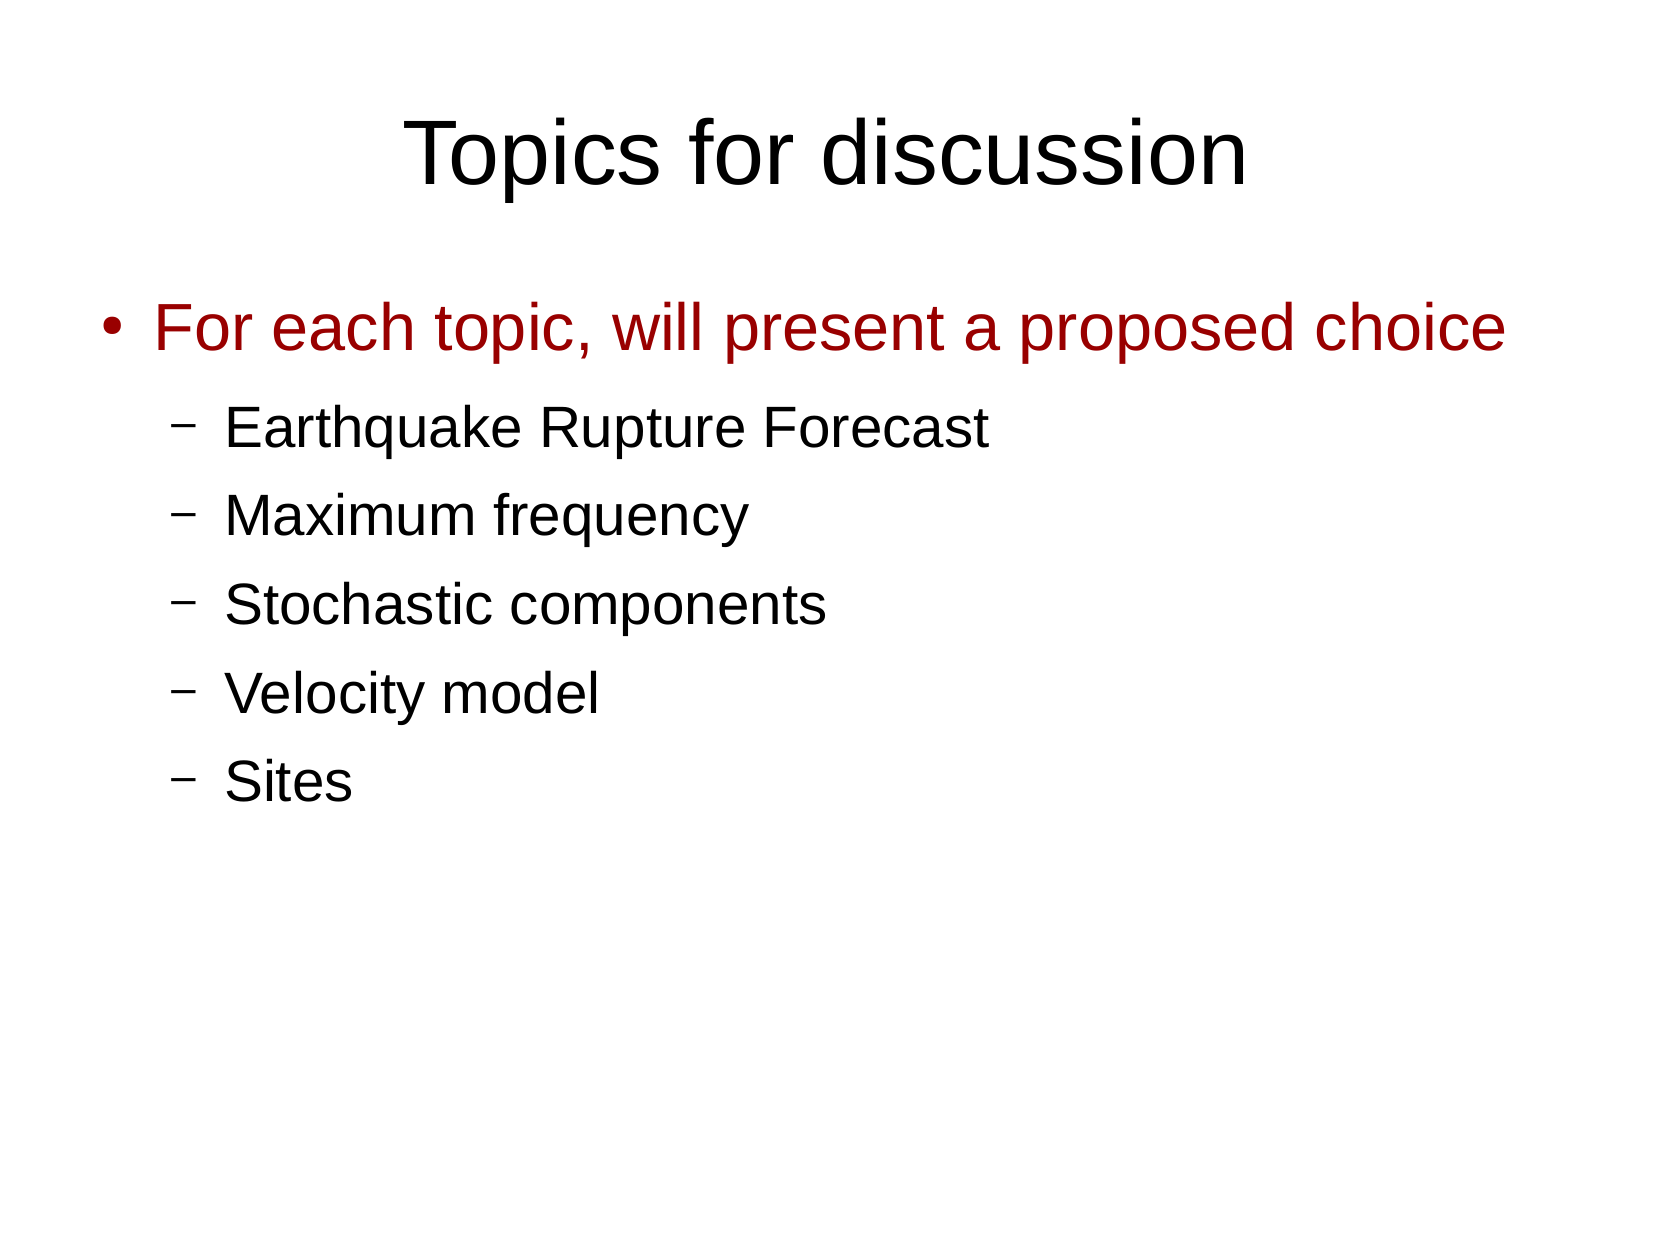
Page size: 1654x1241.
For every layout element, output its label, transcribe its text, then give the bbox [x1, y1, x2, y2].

title Topics for discussion [82, 49, 1571, 257]
list For each topic, will present a proposed choice Earthquake Rupture Forecast Maximum frequency Stochastic components Velocity model Sites [82, 290, 1571, 1010]
